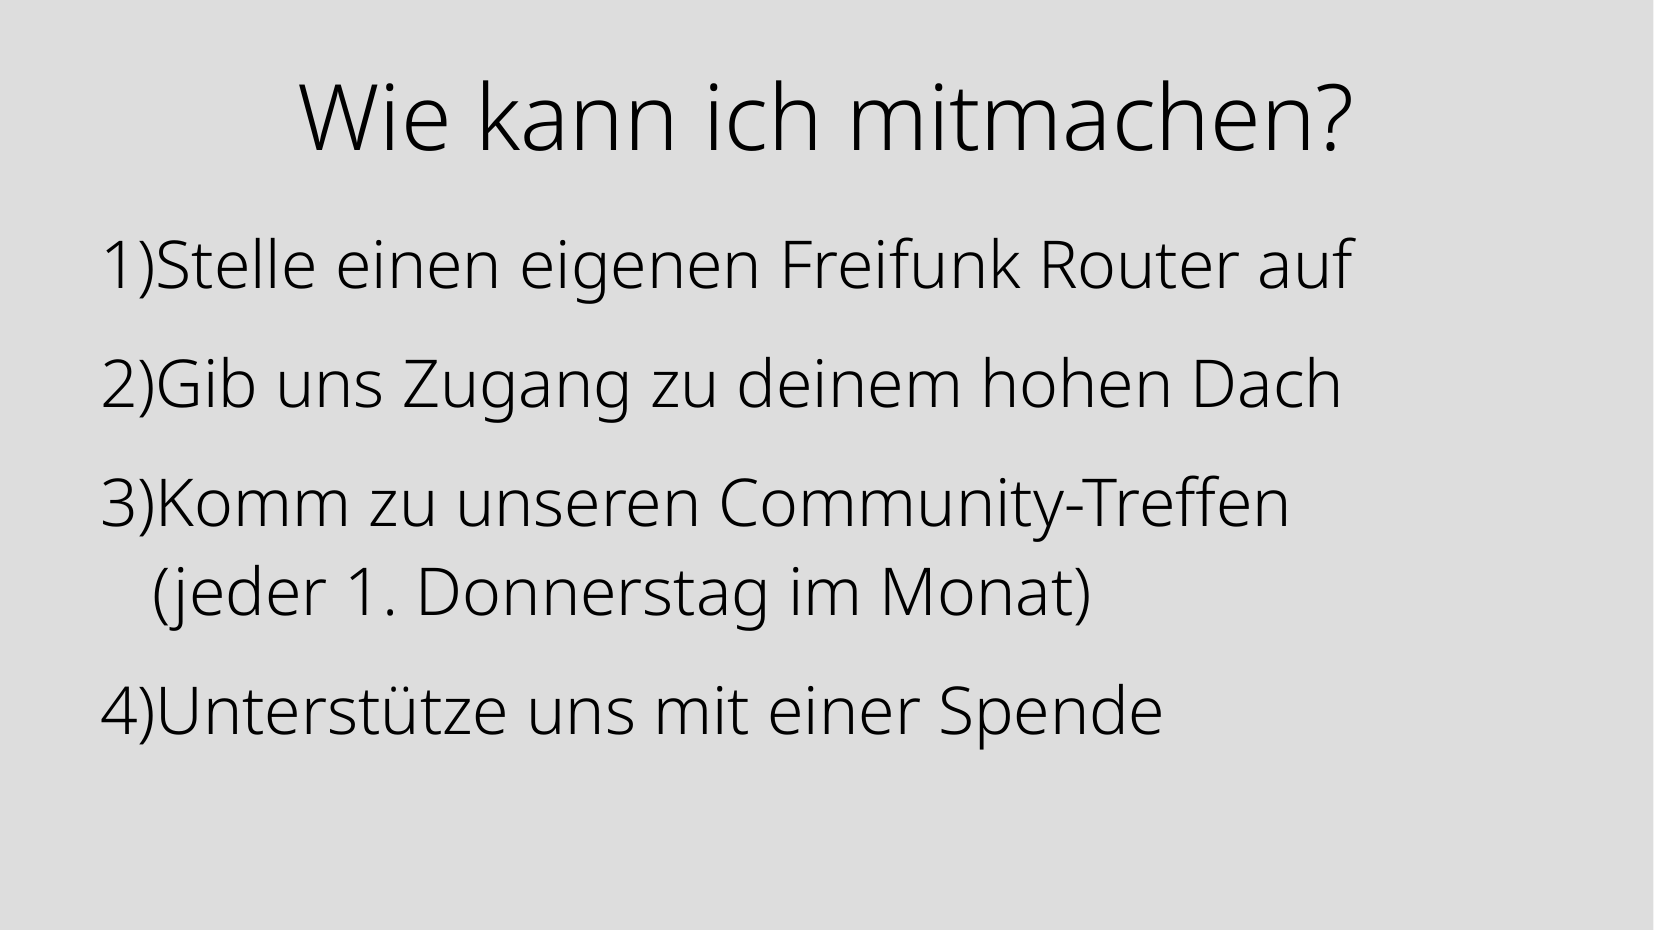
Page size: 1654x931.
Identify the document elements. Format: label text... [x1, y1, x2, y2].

title Wie kann ich mitmachen? [82, 37, 1571, 193]
list Stelle einen eigenen Freifunk Router auf Gib uns Zugang zu deinem hohen Dach Komm zu unseren Community-Treffen (jeder 1. Donnerstag im Monat) Unterstütze uns mit einer Spende [82, 217, 1571, 758]
